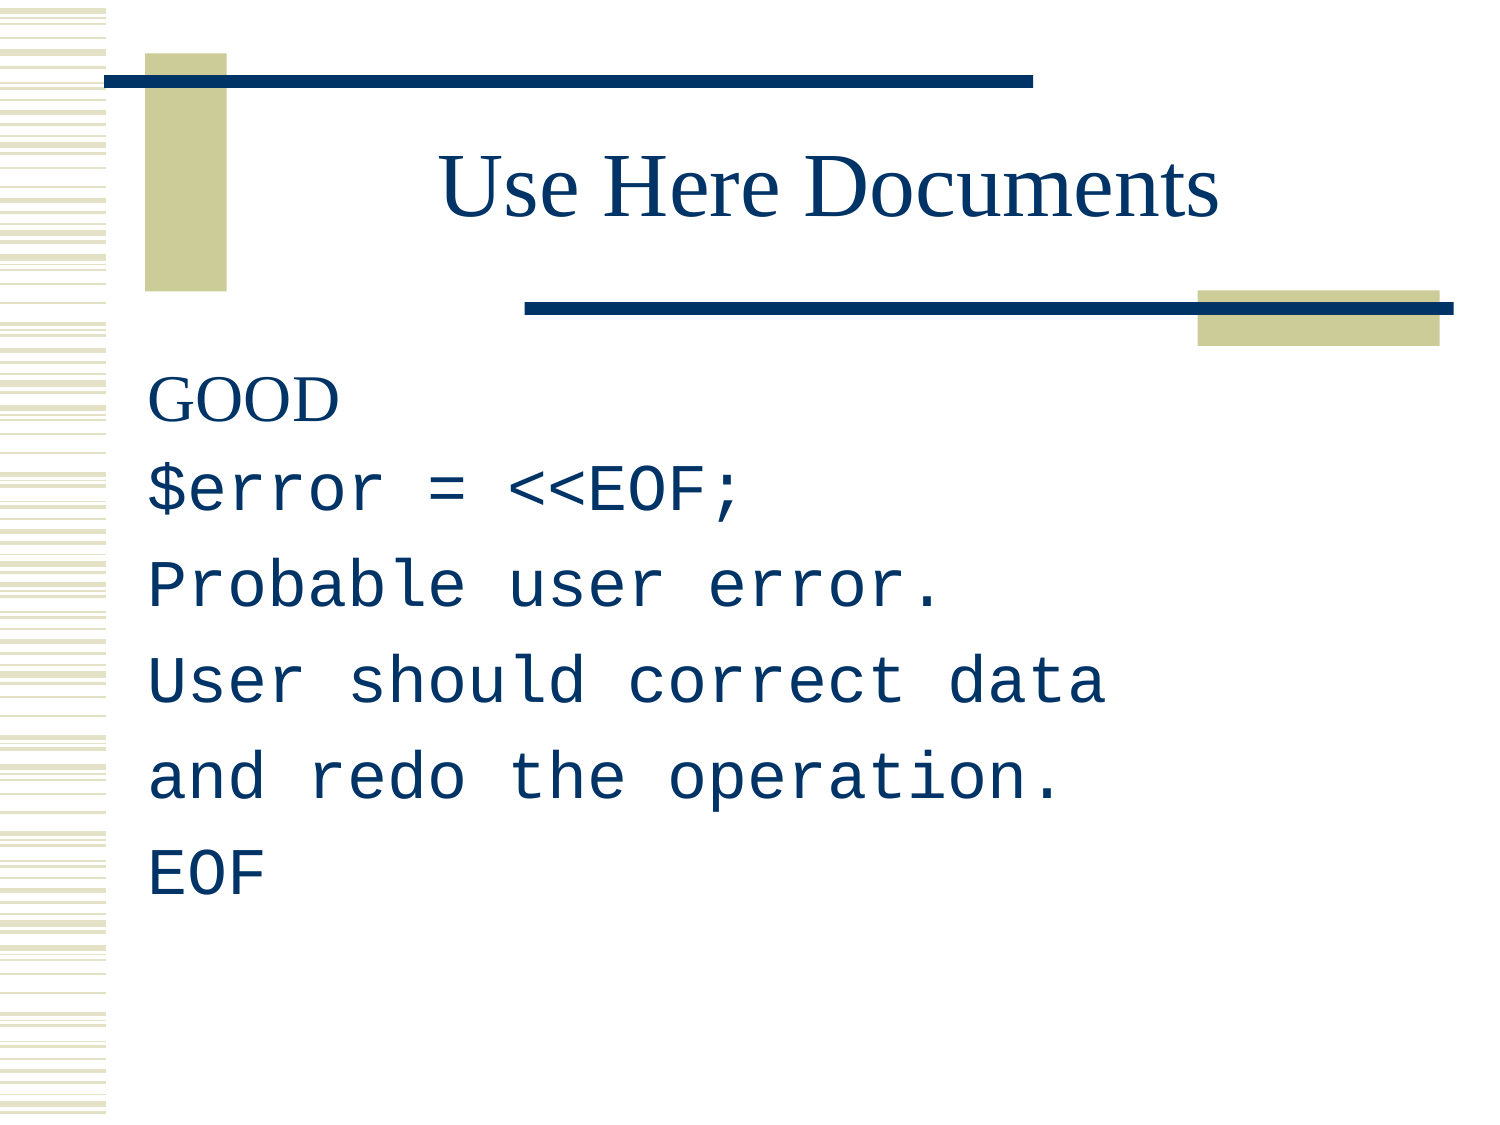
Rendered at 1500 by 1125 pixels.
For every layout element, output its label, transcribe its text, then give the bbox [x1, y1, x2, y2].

title Use Here Documents [225, 99, 1436, 288]
list GOOD $error = <<EOF; Probable user error. User should correct data and redo the operation. EOF [132, 363, 1439, 1000]
